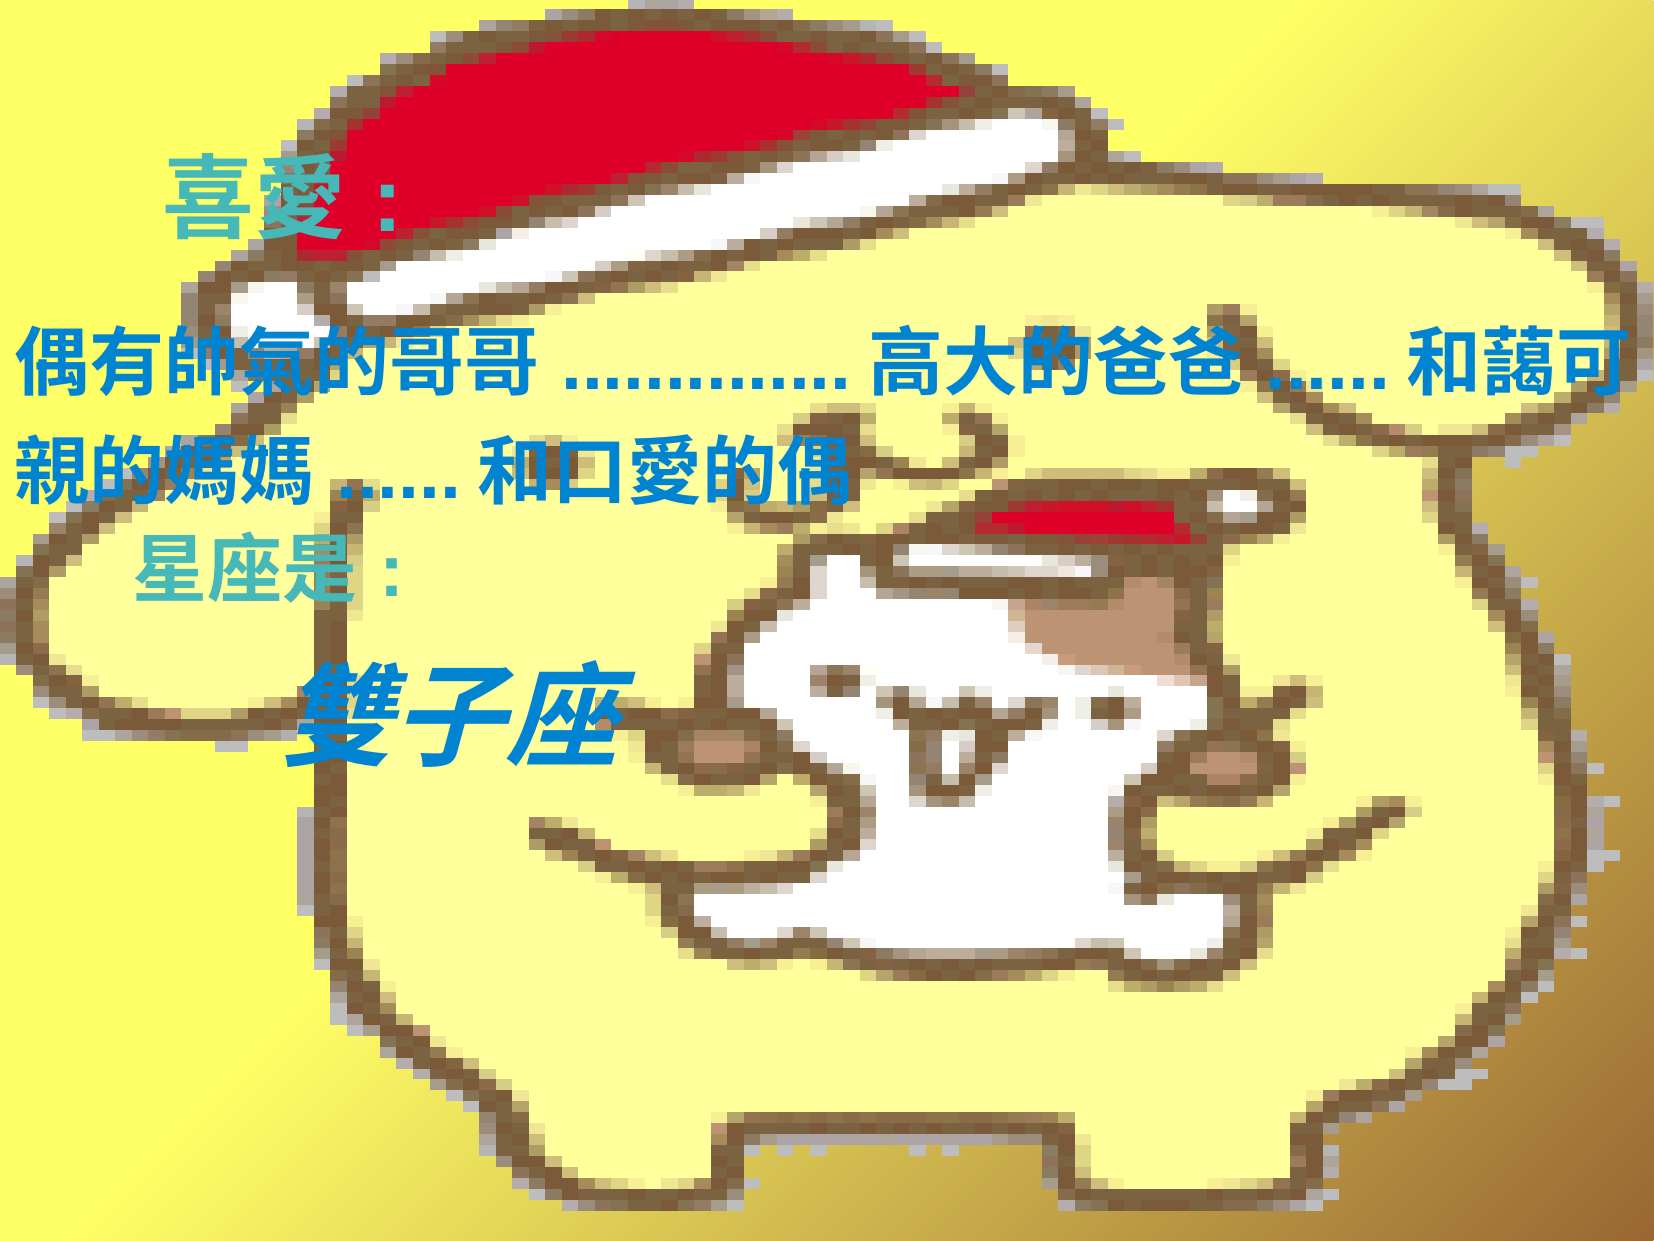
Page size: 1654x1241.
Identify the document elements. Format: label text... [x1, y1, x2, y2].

picture [196, 492, 226, 501]
text_box 喜愛: [147, 118, 768, 244]
picture [546, 492, 560, 501]
picture [308, 492, 494, 501]
picture [271, 492, 301, 501]
picture [154, 492, 172, 501]
text_box 星座是: [118, 501, 650, 680]
picture [175, 492, 195, 501]
picture [503, 492, 516, 501]
picture [524, 495, 537, 501]
picture [250, 492, 270, 501]
picture [0, 0, 1654, 295]
picture [233, 492, 247, 501]
picture [619, 492, 653, 501]
picture [569, 497, 609, 501]
text_box 偶有帥氣的哥哥..............高大的爸爸......和藹可親的媽媽......和口愛的偶 [0, 295, 1654, 492]
picture [0, 492, 1654, 1211]
text_box 雙子座 [265, 620, 680, 770]
